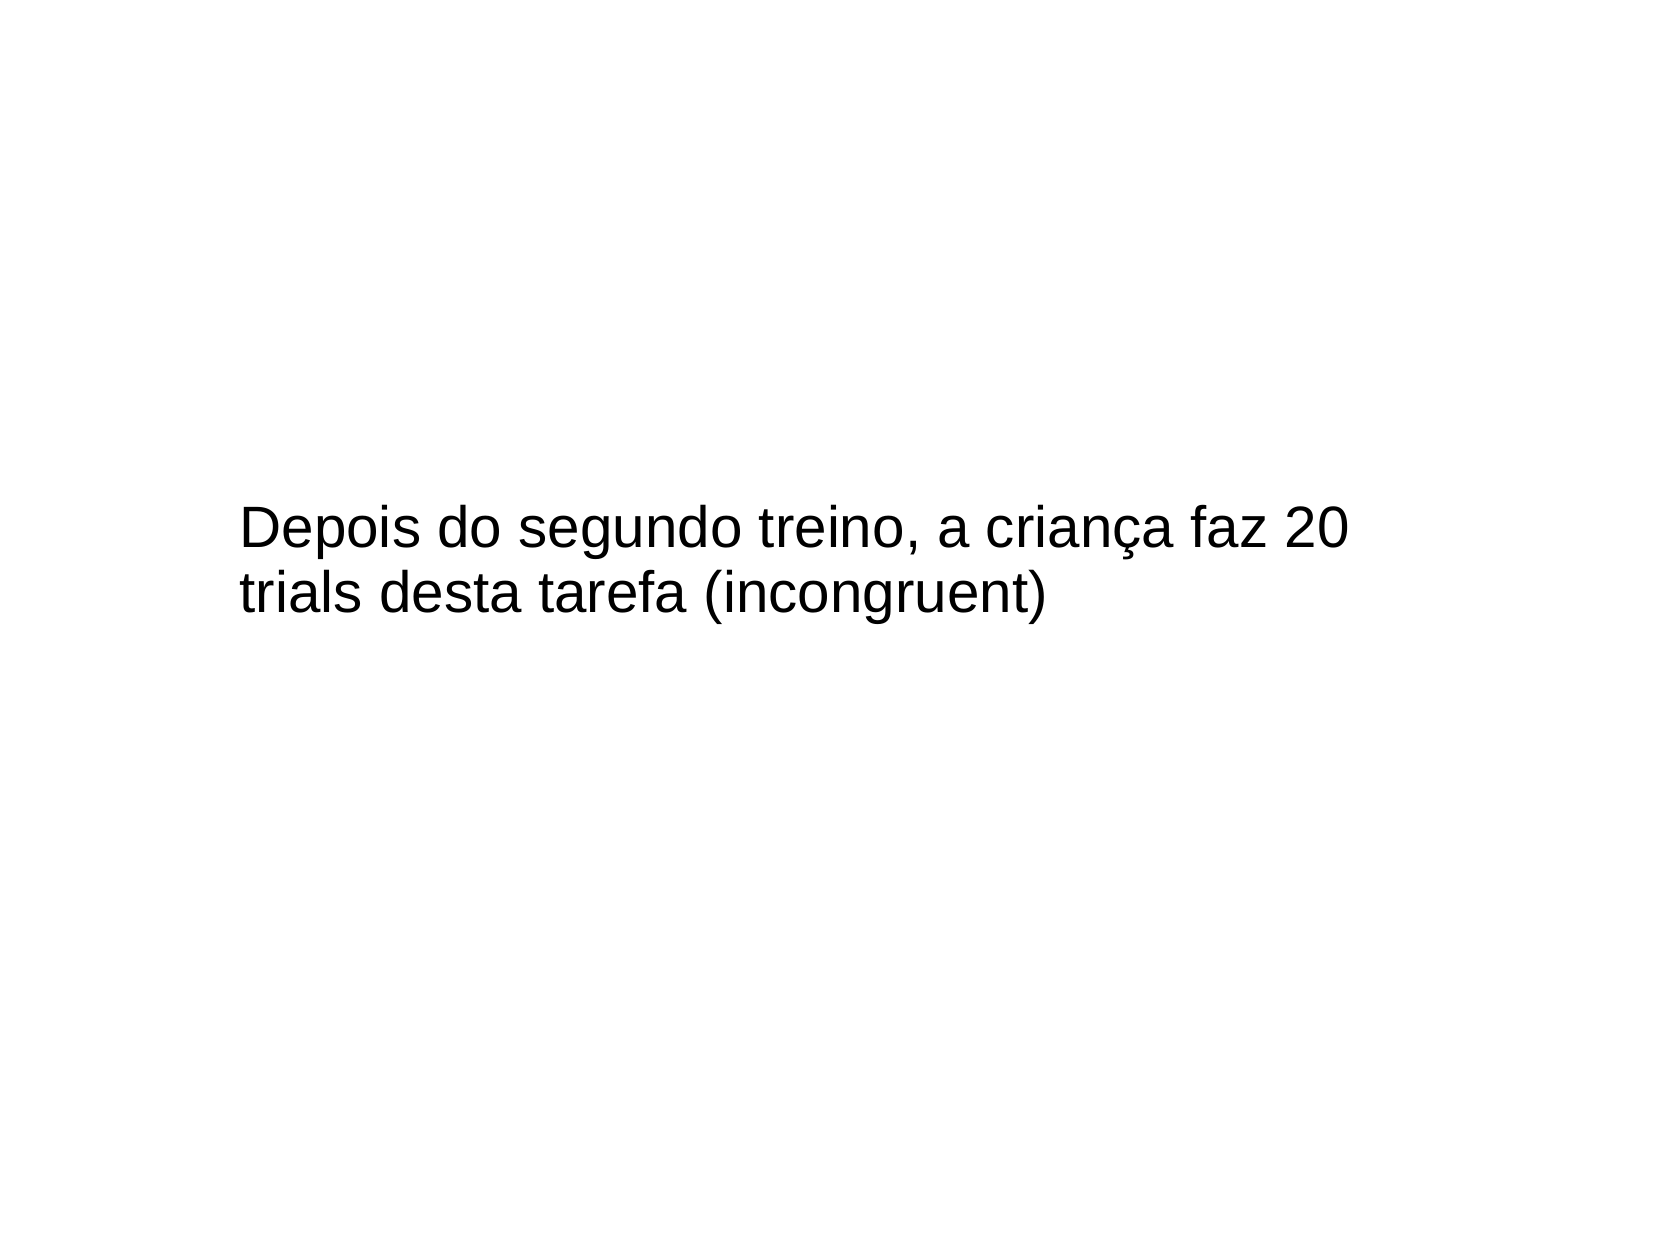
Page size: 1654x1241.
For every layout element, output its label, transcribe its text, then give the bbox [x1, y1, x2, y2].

text_box Depois do segundo treino, a criança faz 20 trials desta tarefa (incongruent) [225, 487, 1388, 633]
